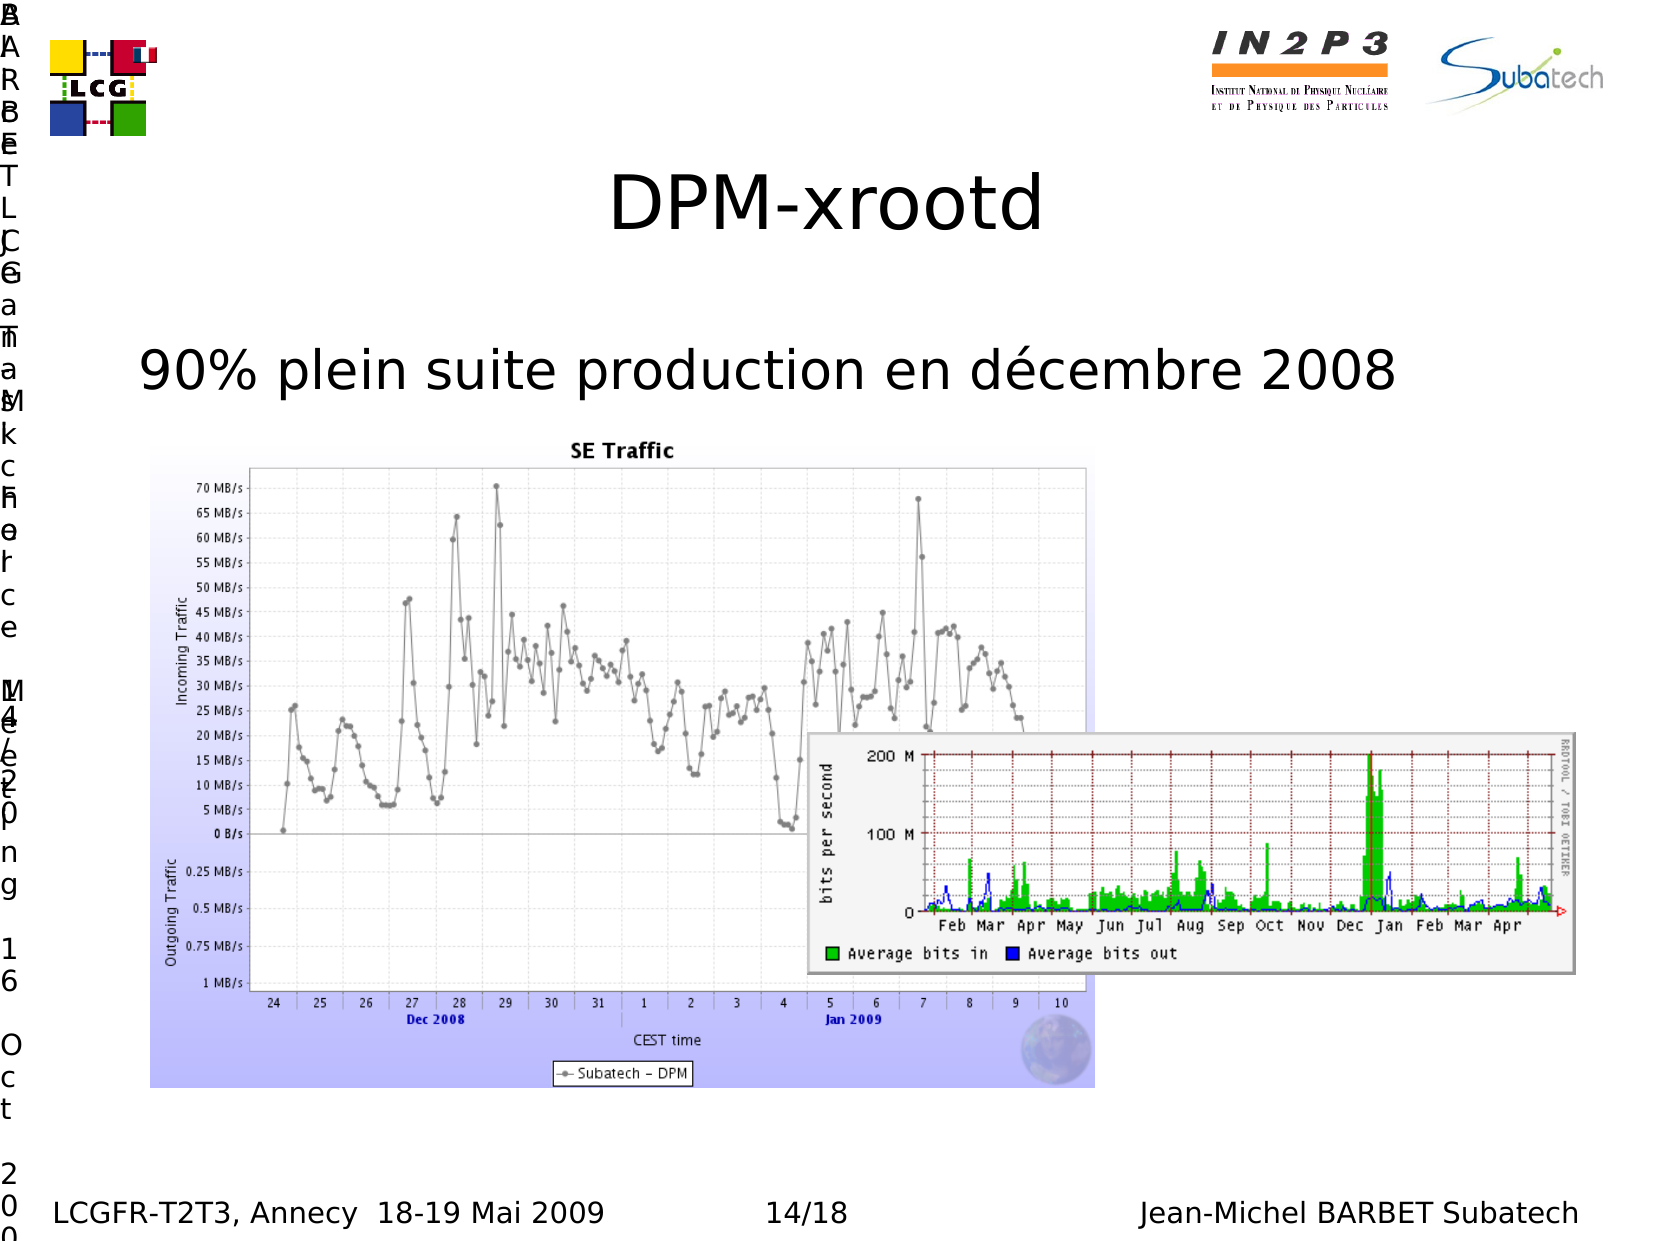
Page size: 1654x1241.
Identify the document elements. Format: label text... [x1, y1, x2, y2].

picture [150, 437, 1576, 1088]
picture [1425, 37, 1603, 116]
picture [1210, 21, 1388, 110]
list 90% plein suite production en décembre 2008 [121, 344, 1532, 1111]
title DPM-xrootd [121, 110, 1532, 302]
picture [50, 40, 159, 136]
